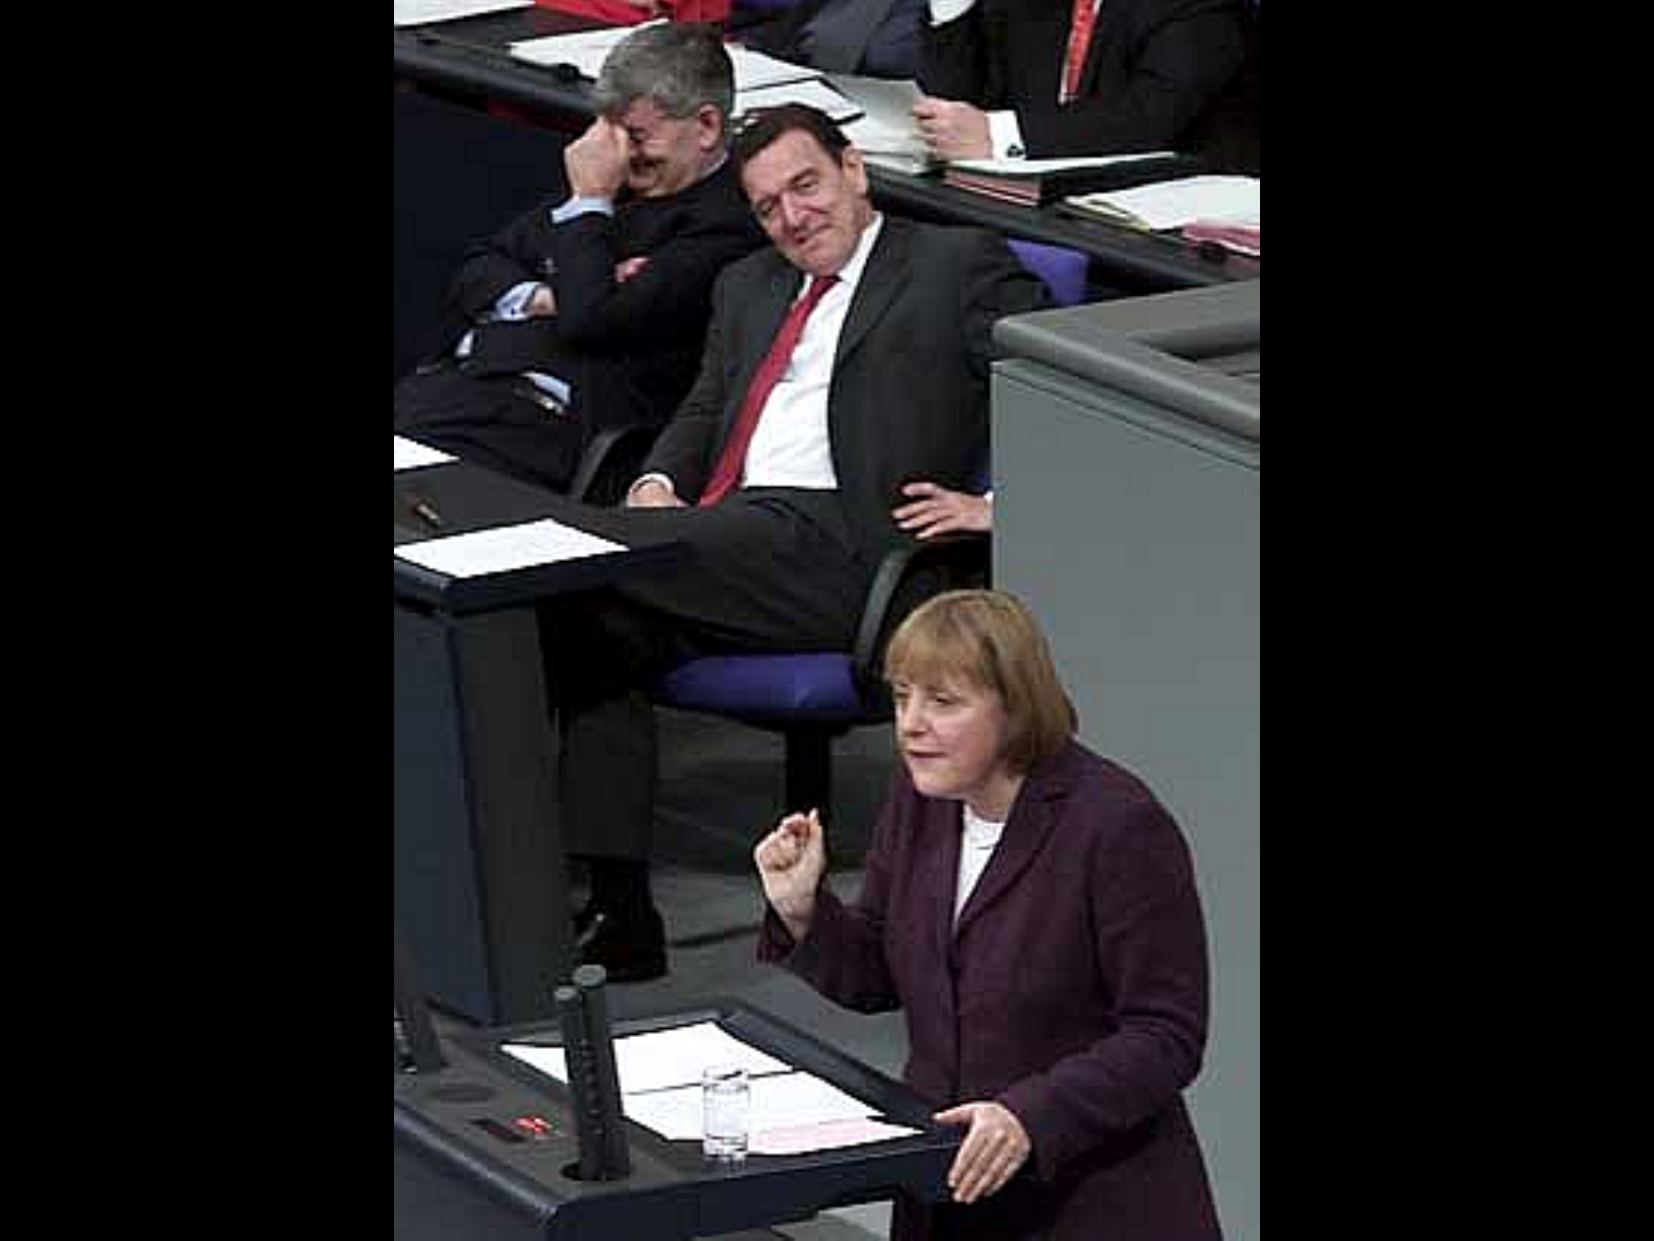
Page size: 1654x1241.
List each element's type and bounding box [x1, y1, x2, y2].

text_box [0, 0, 394, 1241]
picture [394, 0, 1260, 1241]
text_box [1260, 0, 1654, 1241]
